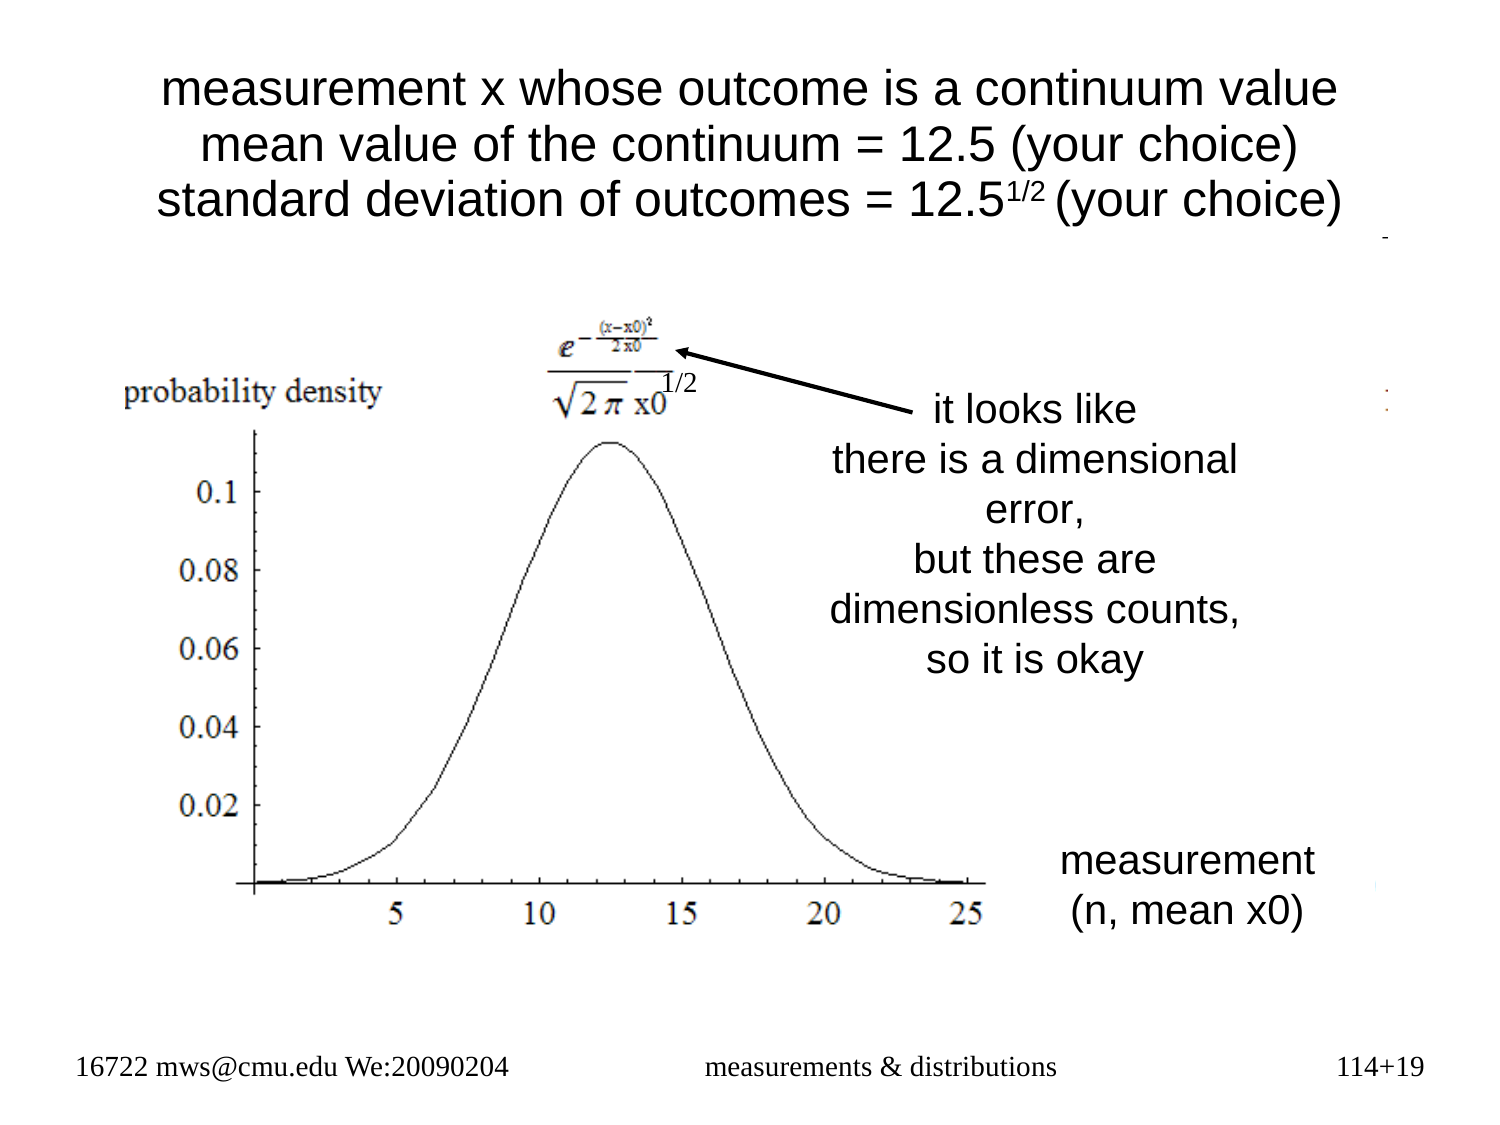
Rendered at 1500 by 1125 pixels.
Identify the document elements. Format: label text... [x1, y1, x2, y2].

text_box measurement (n, mean x0) [999, 824, 1376, 941]
text_box it looks like there is a dimensional error, but these are dimensionless counts, so it is okay [814, 374, 1256, 691]
title measurement x whose outcome is a continuum value mean value of the continuum = 12.5 (your choice) standard deviation of outcomes = 12.51/2 (your choice) [112, 49, 1388, 238]
picture [125, 237, 1388, 1017]
text_box 1/2 [645, 350, 713, 426]
